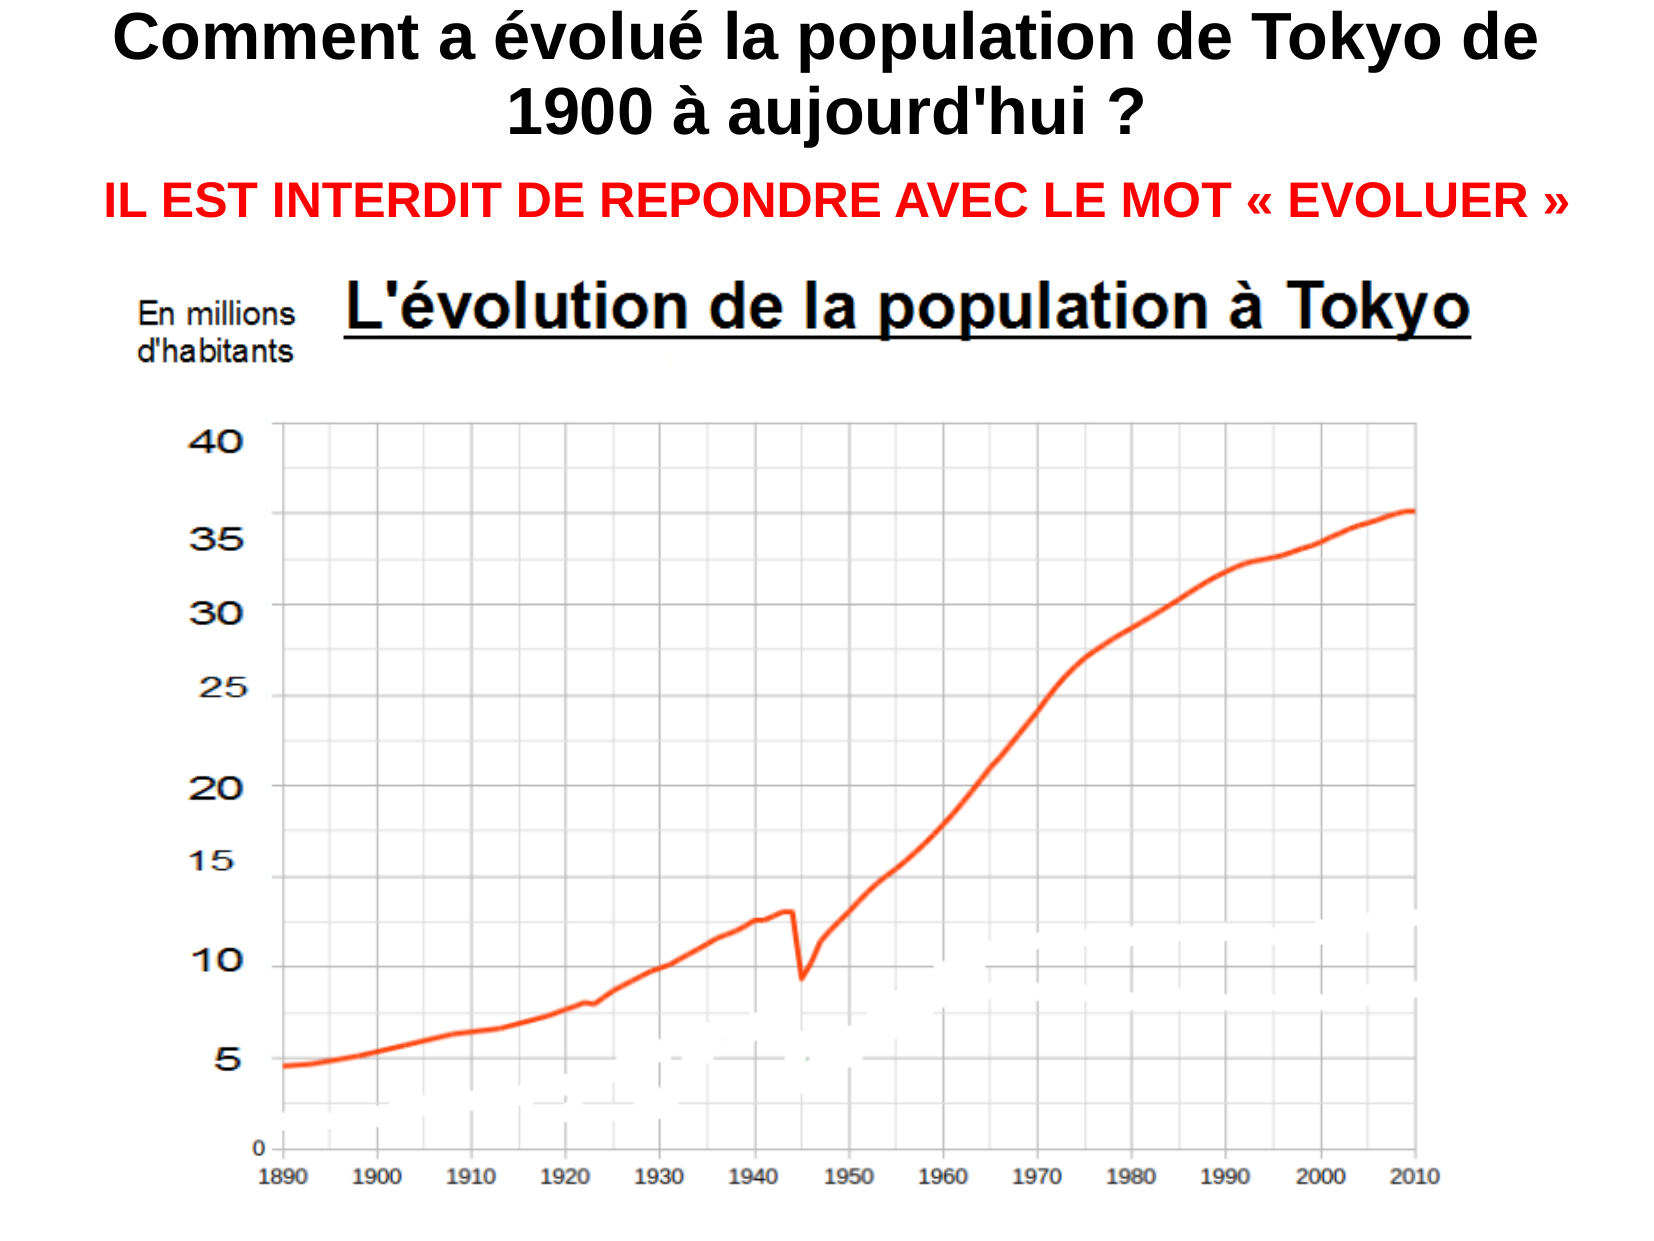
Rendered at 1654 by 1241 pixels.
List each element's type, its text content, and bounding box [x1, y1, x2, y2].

title Comment a évolué la population de Tokyo de 1900 à aujourd'hui ? [82, 0, 1571, 149]
text_box [88, 383, 266, 1093]
text_box IL EST INTERDIT DE REPONDRE AVEC LE MOT « EVOLUER » [88, 164, 1595, 237]
picture [118, 265, 1477, 1211]
